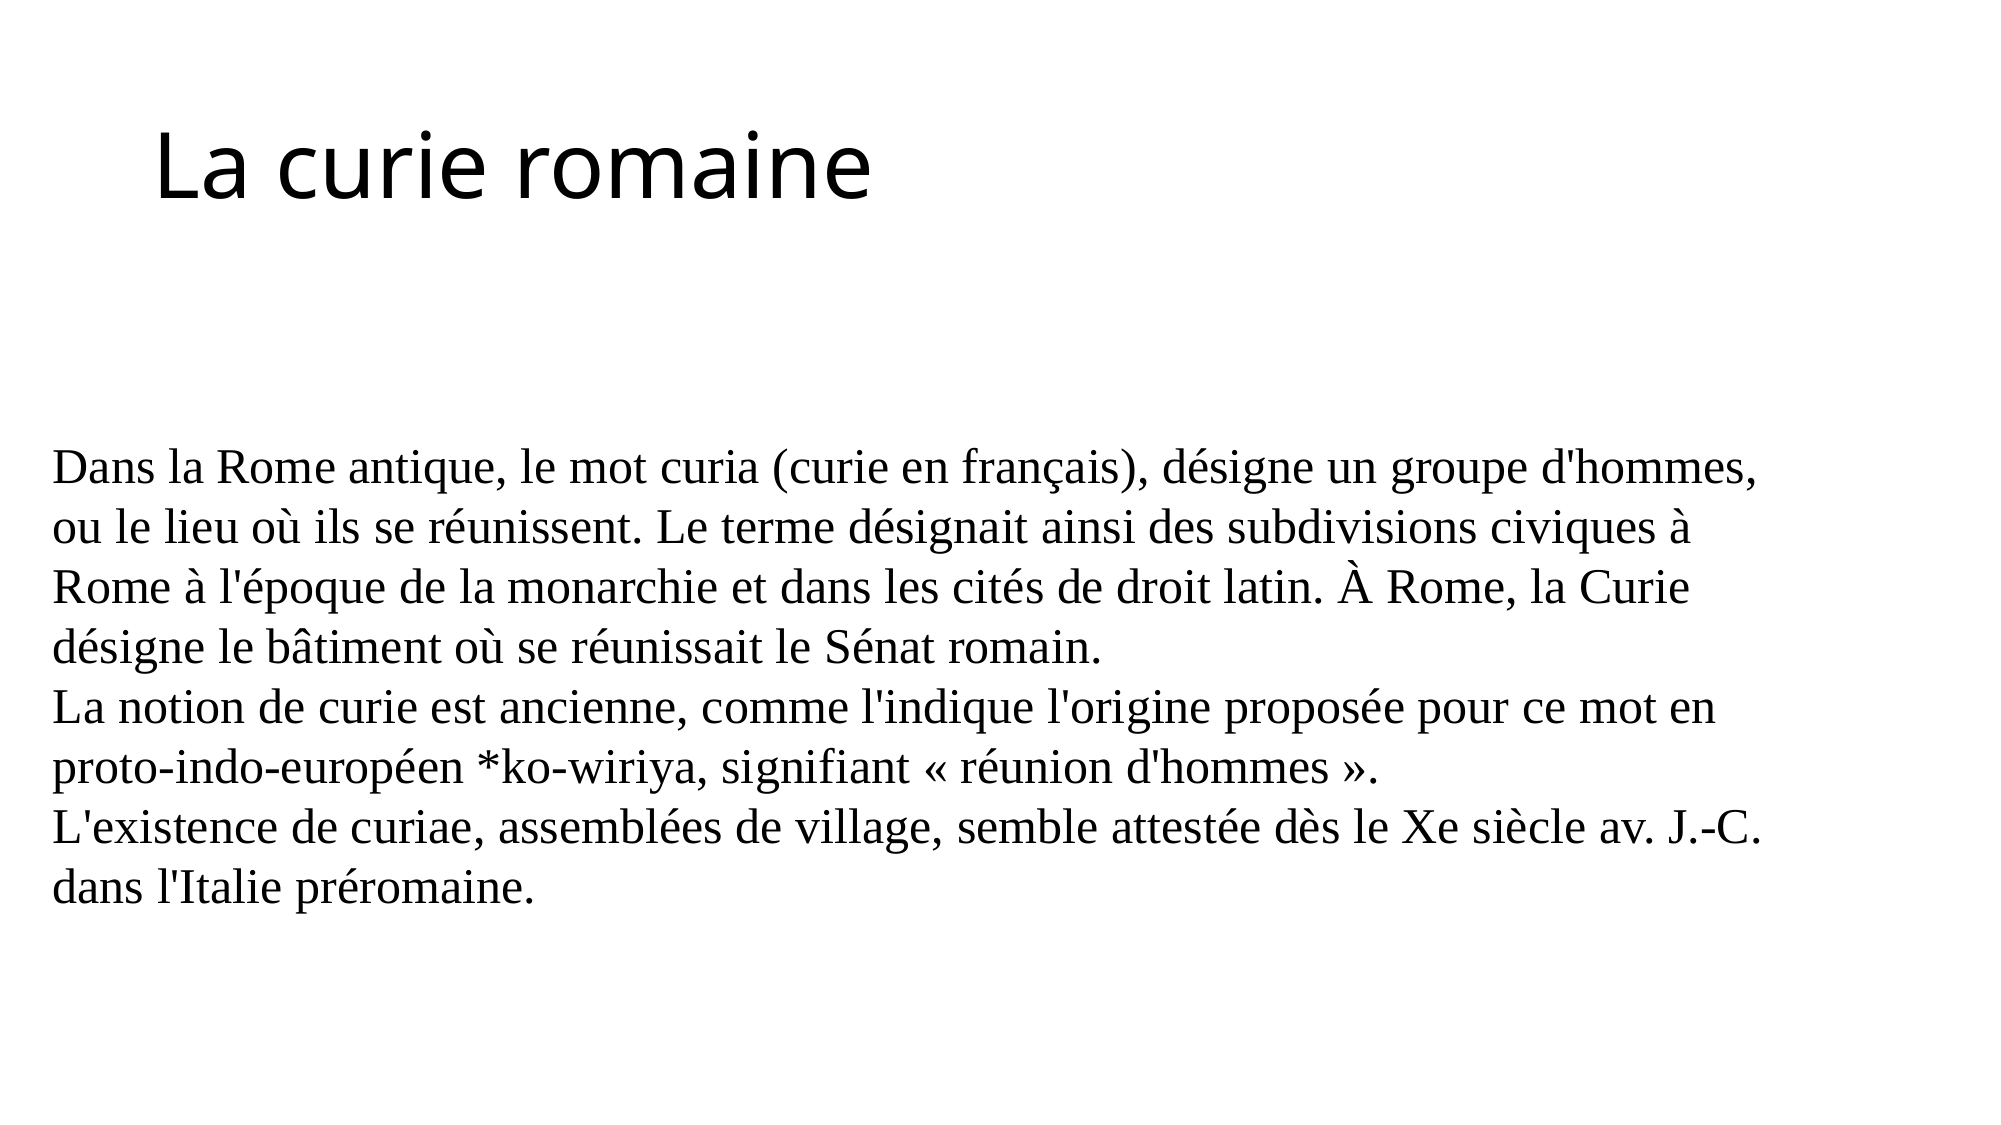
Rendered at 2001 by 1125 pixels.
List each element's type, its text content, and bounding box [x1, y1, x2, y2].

title La curie romaine [137, 59, 1863, 278]
text_box Dans la Rome antique, le mot curia (curie en français), désigne un groupe d'hommes, ou le lieu où ils se réunissent. Le terme désignait ainsi des subdivisions civiques à Rome à l'époque de la monarchie et dans les cités de droit latin. À Rome, la Curie désigne le bâtiment où se réunissait le Sénat romain. La notion de curie est ancienne, comme l'indique l'origine proposée pour ce mot en proto-indo-européen *ko-wiriya, signifiant « réunion d'hommes ». L'existence de curiae, assemblées de village, semble attestée dès le Xe siècle av. J.-C. dans l'Italie préromaine. [37, 426, 1832, 926]
